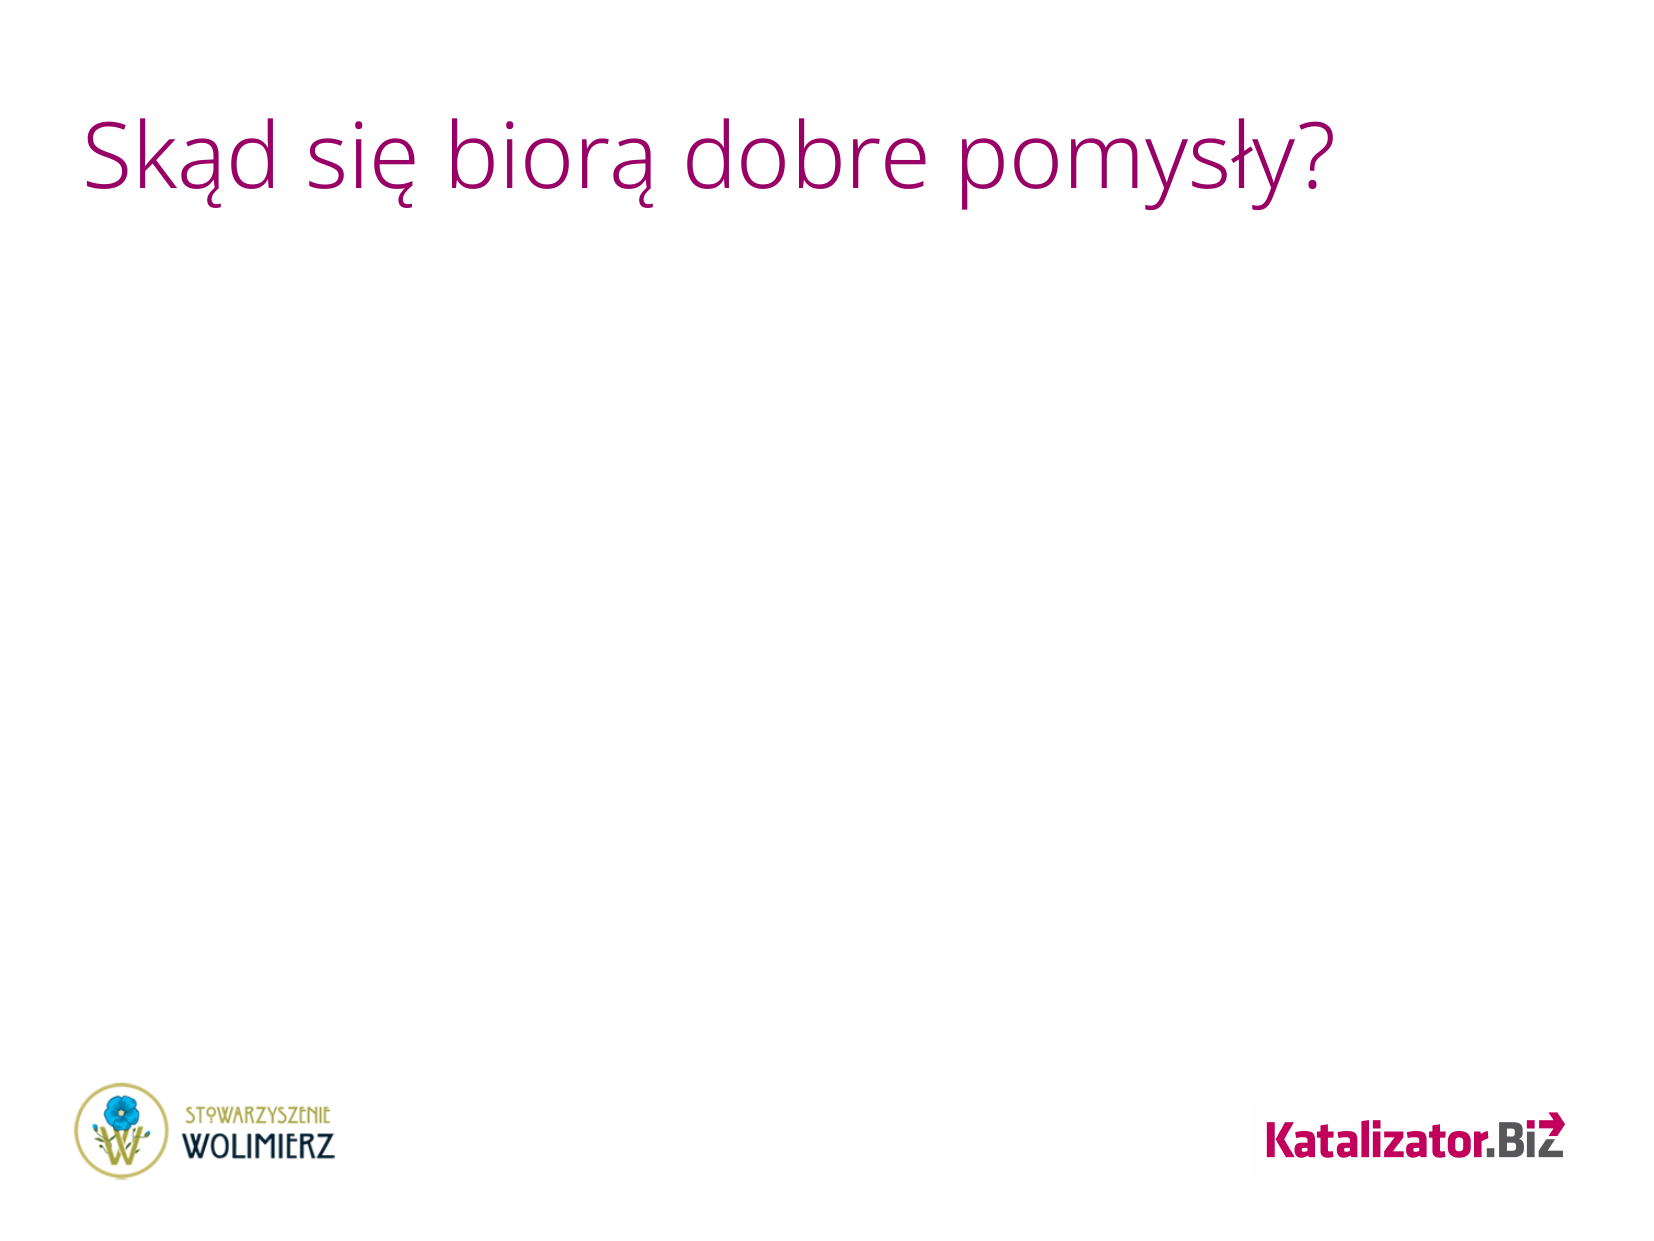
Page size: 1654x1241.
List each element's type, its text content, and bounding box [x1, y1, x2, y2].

picture [68, 1066, 343, 1198]
title Skąd się biorą dobre pomysły? [82, 49, 1571, 257]
picture [1251, 1098, 1585, 1178]
